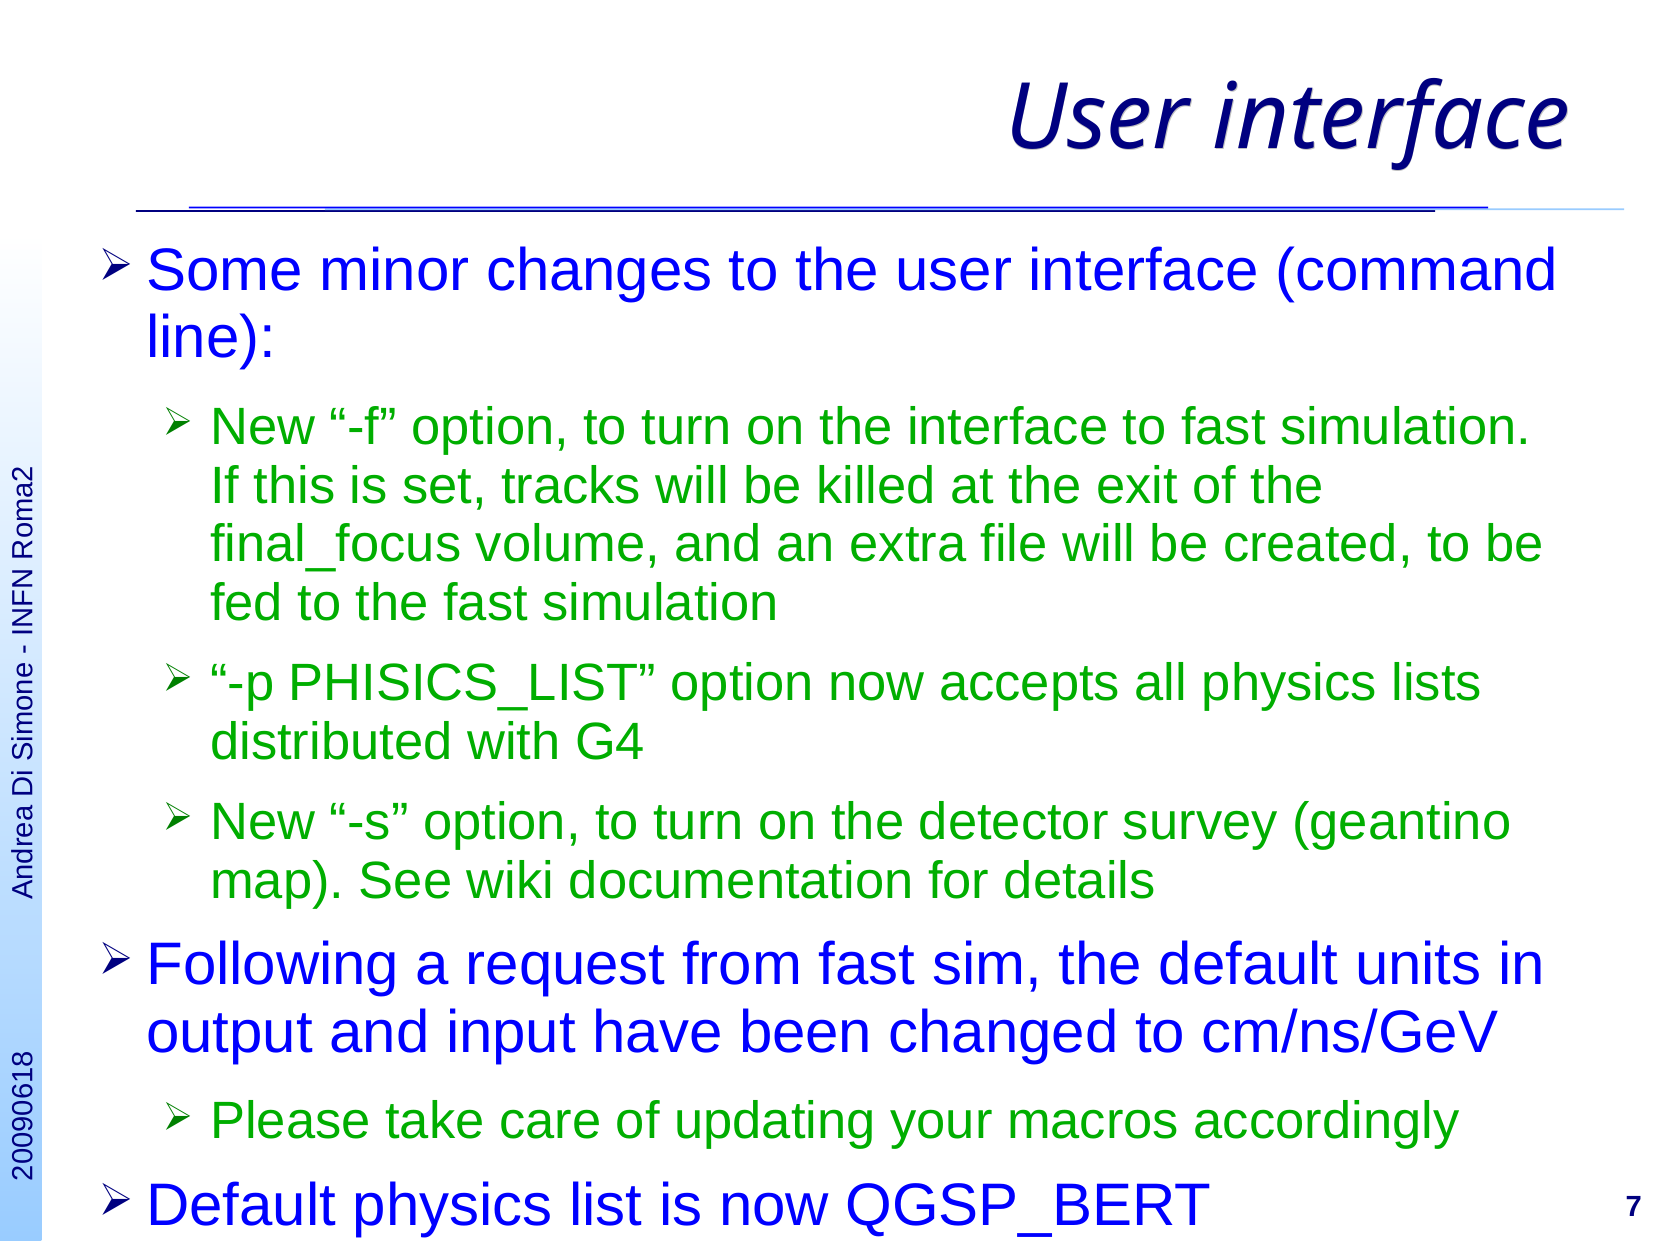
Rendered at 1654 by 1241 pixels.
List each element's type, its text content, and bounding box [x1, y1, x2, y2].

title User interface [82, 56, 1571, 170]
list Some minor changes to the user interface (command line): New “-f” option, to turn on the interface to fast simulation. If this is set, tracks will be killed at the exit of the final_focus volume, and an extra file will be created, to be fed to the fast simulation “-p PHISICS_LIST” option now accepts all physics lists distributed with G4 New “-s” option, to turn on the detector survey (geantino map). See wiki documentation for details Following a request from fast sim, the default units in output and input have been changed to cm/ns/GeV Please take care of updating your macros accordingly Default physics list is now QGSP_BERT [82, 236, 1571, 1241]
